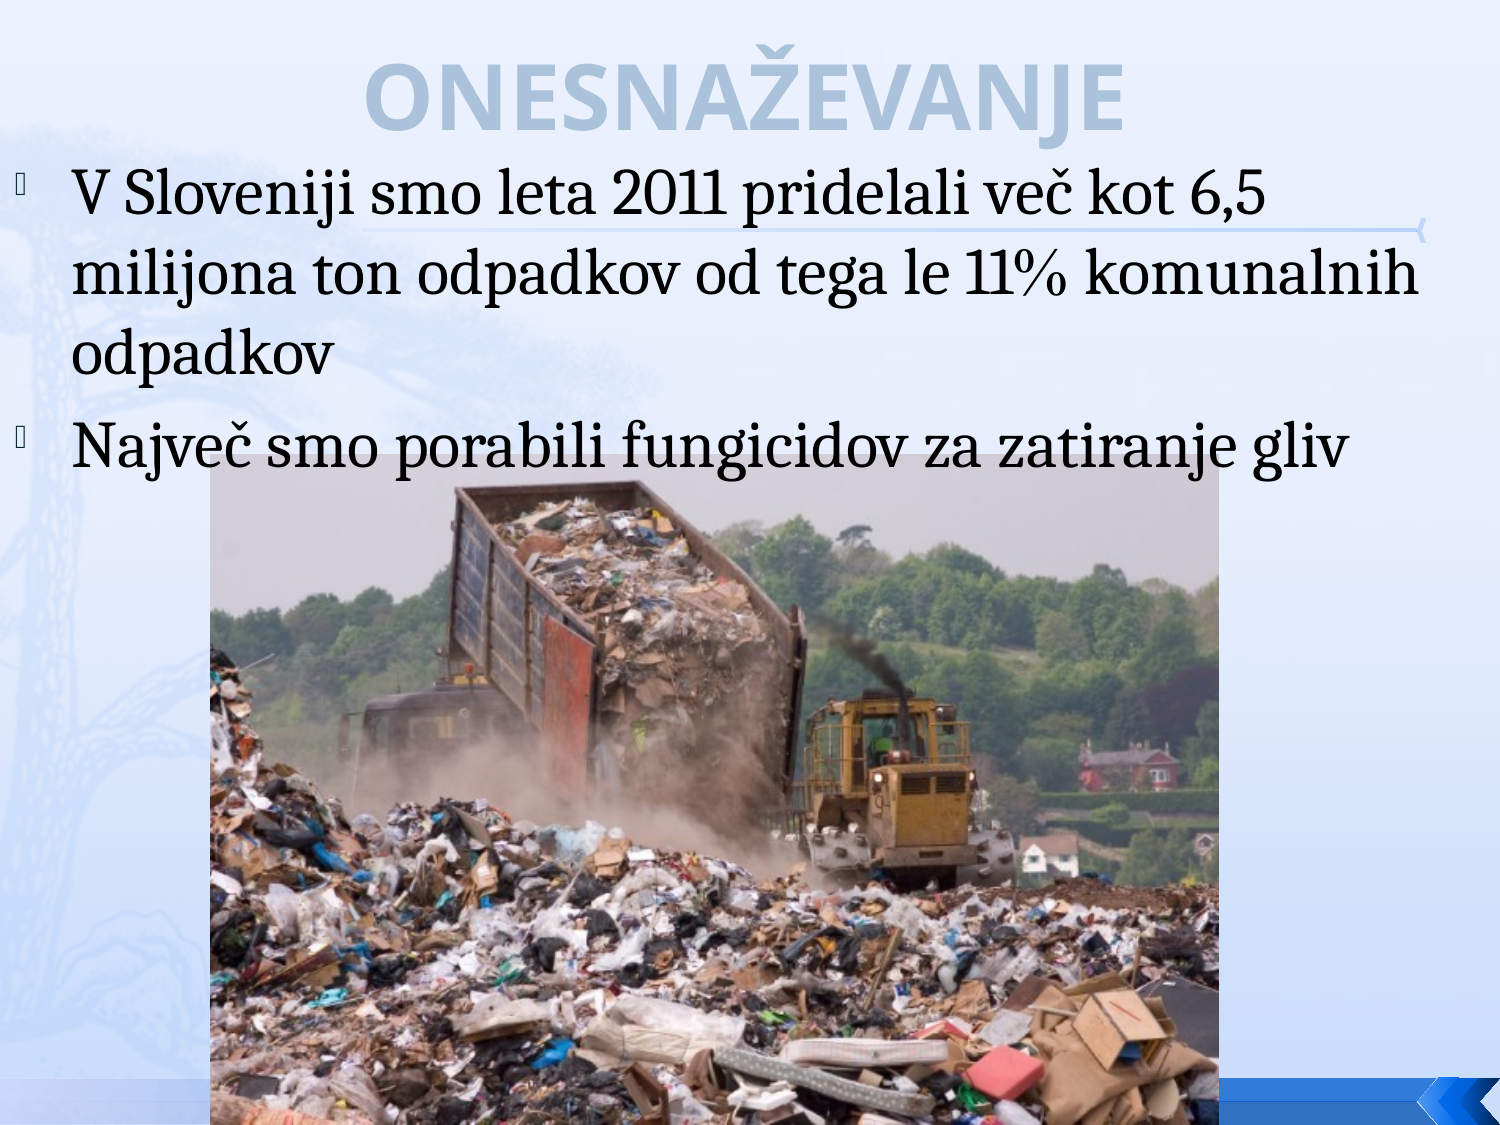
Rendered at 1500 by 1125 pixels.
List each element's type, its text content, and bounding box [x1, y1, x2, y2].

picture [210, 489, 1219, 1125]
text_box V Sloveniji smo leta 2011 pridelali več kot 6,5 milijona ton odpadkov od tega le 11 komunalnih odpadkov Največ smo porabili fungicidov za zatiranje gliv [0, 140, 1500, 489]
title ONESNAŽEVANJE [70, 0, 1421, 140]
